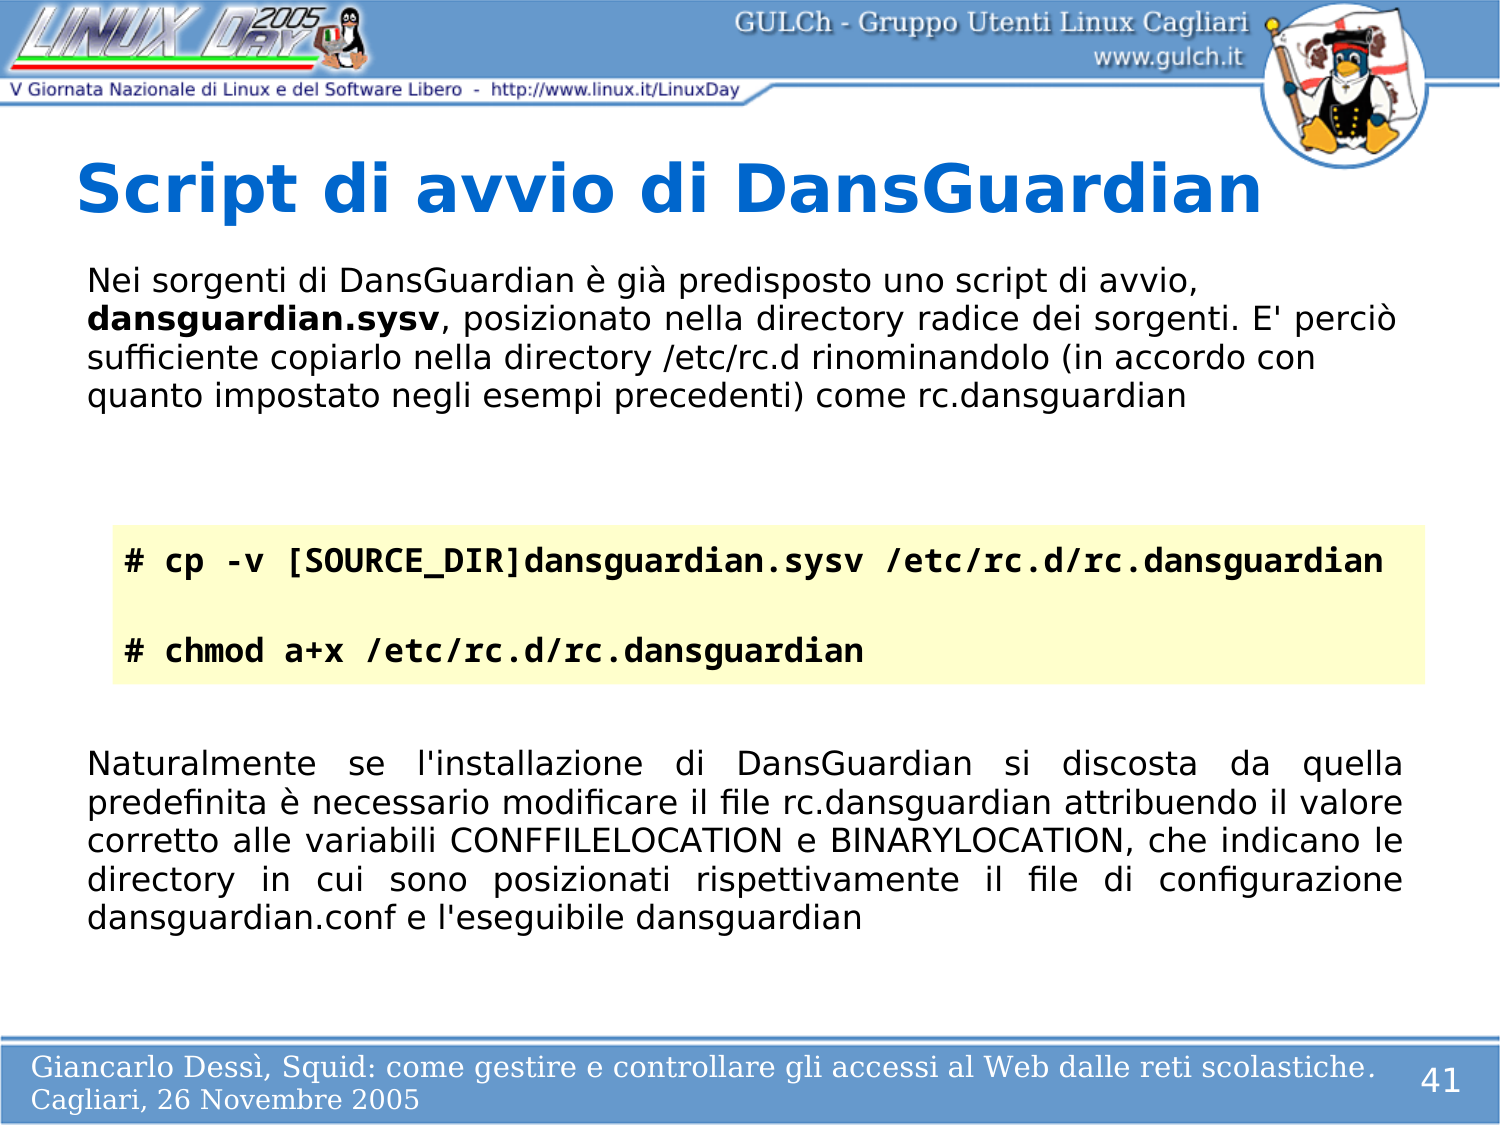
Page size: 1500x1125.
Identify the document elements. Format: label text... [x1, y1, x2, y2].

picture [0, 0, 1500, 1125]
text_box Script di avvio di DansGuardian [75, 150, 1264, 229]
text_box Nei sorgenti di DansGuardian è già predisposto uno script di avvio, dansguardian.sysv, posizionato nella directory radice dei sorgenti. E' perciò sufficiente copiarlo nella directory /etc/rc.d rinominandolo (in accordo con quanto impostato negli esempi precedenti) come rc.dansguardian [86, 261, 1426, 416]
text_box # cp -v [SOURCE_DIR]dansguardian.sysv /etc/rc.d/rc.dansguardian # chmod a+x /etc/rc.d/rc.dansguardian [112, 525, 1426, 663]
text_box Naturalmente se l'installazione di DansGuardian si discosta da quella predefinita è necessario modificare il file rc.dansguardian attribuendo il valore corretto alle variabili CONFFILELOCATION e BINARYLOCATION, che indicano le directory in cui sono posizionati rispettivamente il file di configurazione dansguardian.conf e l'eseguibile dansguardian [86, 744, 1426, 938]
